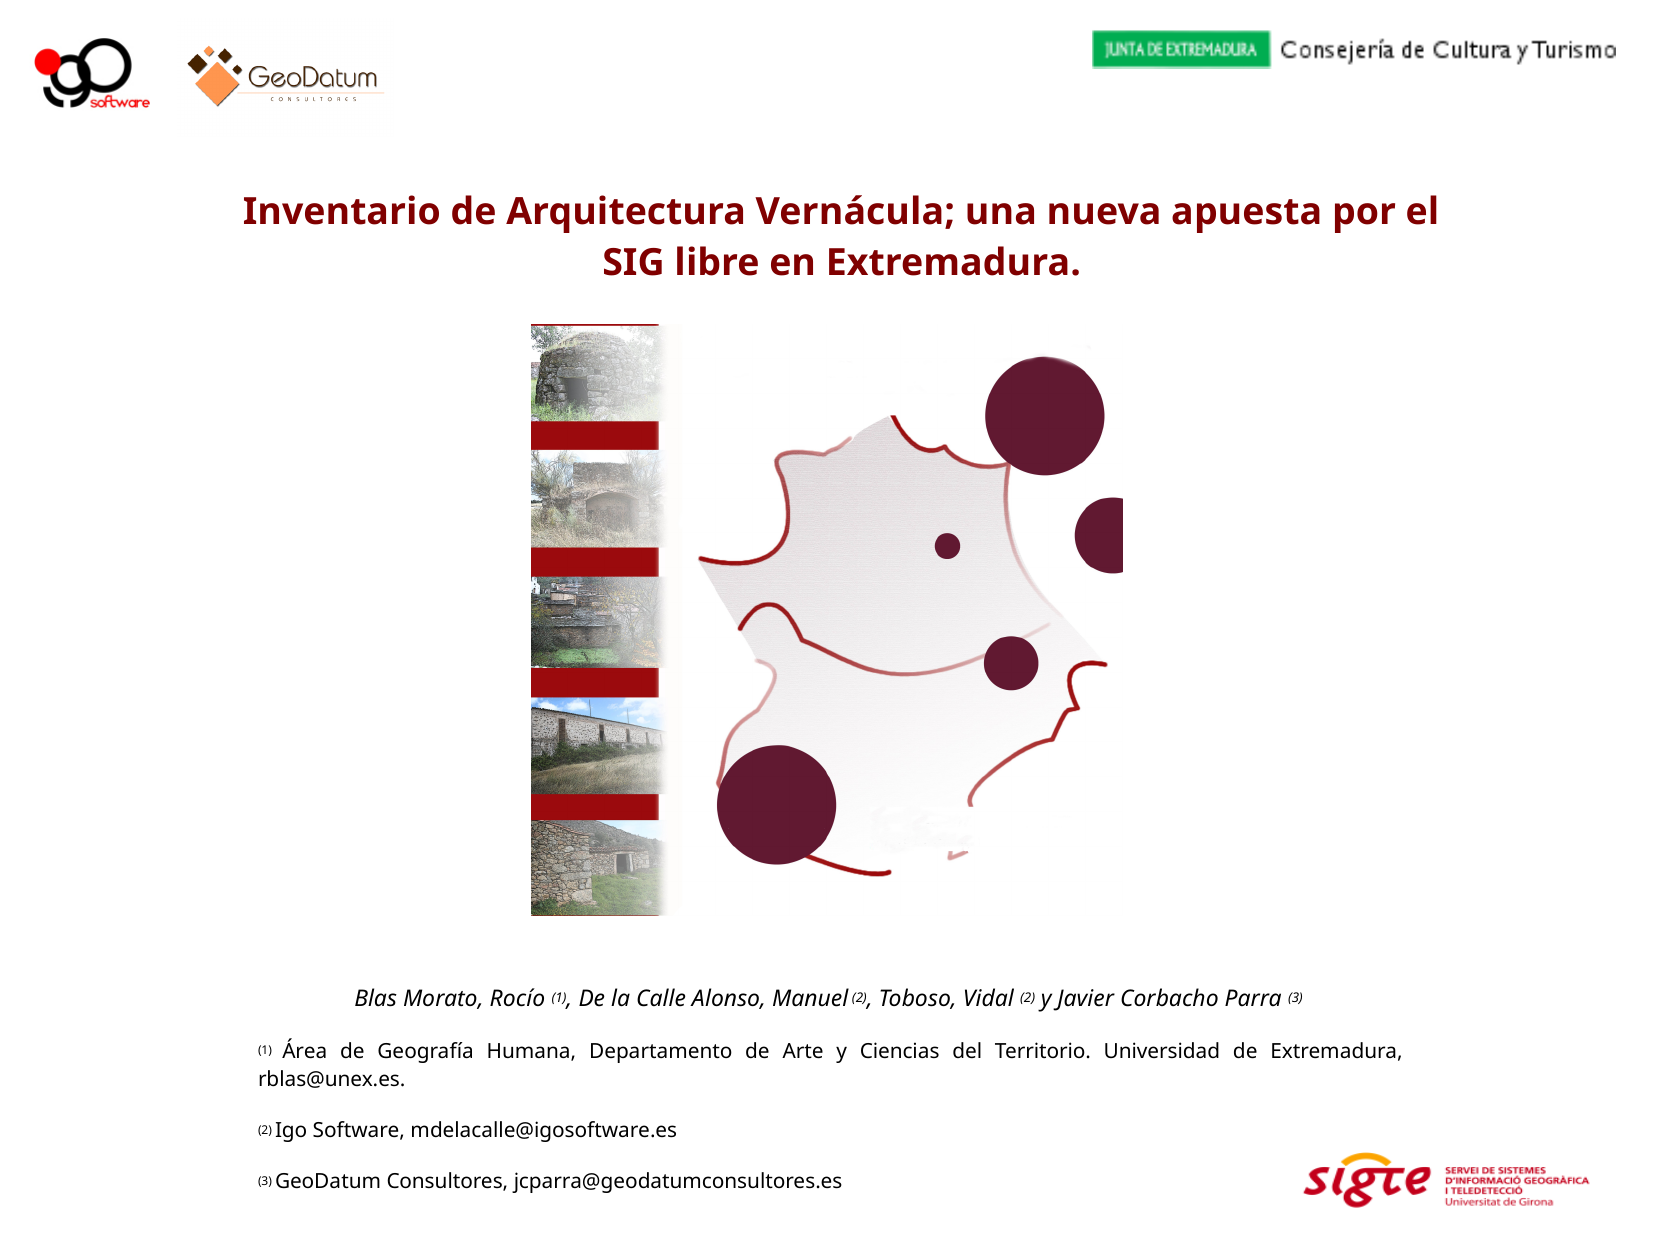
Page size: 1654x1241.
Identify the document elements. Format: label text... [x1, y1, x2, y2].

picture [177, 18, 394, 137]
picture [531, 324, 1123, 916]
text_box Blas Morato, Rocío (1), De la Calle Alonso, Manuel (2), Toboso, Vidal (2) y Javier Corbacho Parra (3) (1) Área de Geografía Humana, Departamento de Arte y Ciencias del Territorio. Universidad de Extremadura, rblas@unex.es. (2) Igo Software, mdelacalle@igosoftware.es (3) GeoDatum Consultores, jcparra@geodatumconsultores.es [243, 974, 1418, 1154]
picture [1092, 29, 1616, 70]
text_box Inventario de Arquitectura Vernácula; una nueva apuesta por el SIG libre en Extremadura. [88, 177, 1553, 279]
picture [1299, 1151, 1592, 1211]
picture [29, 30, 155, 119]
